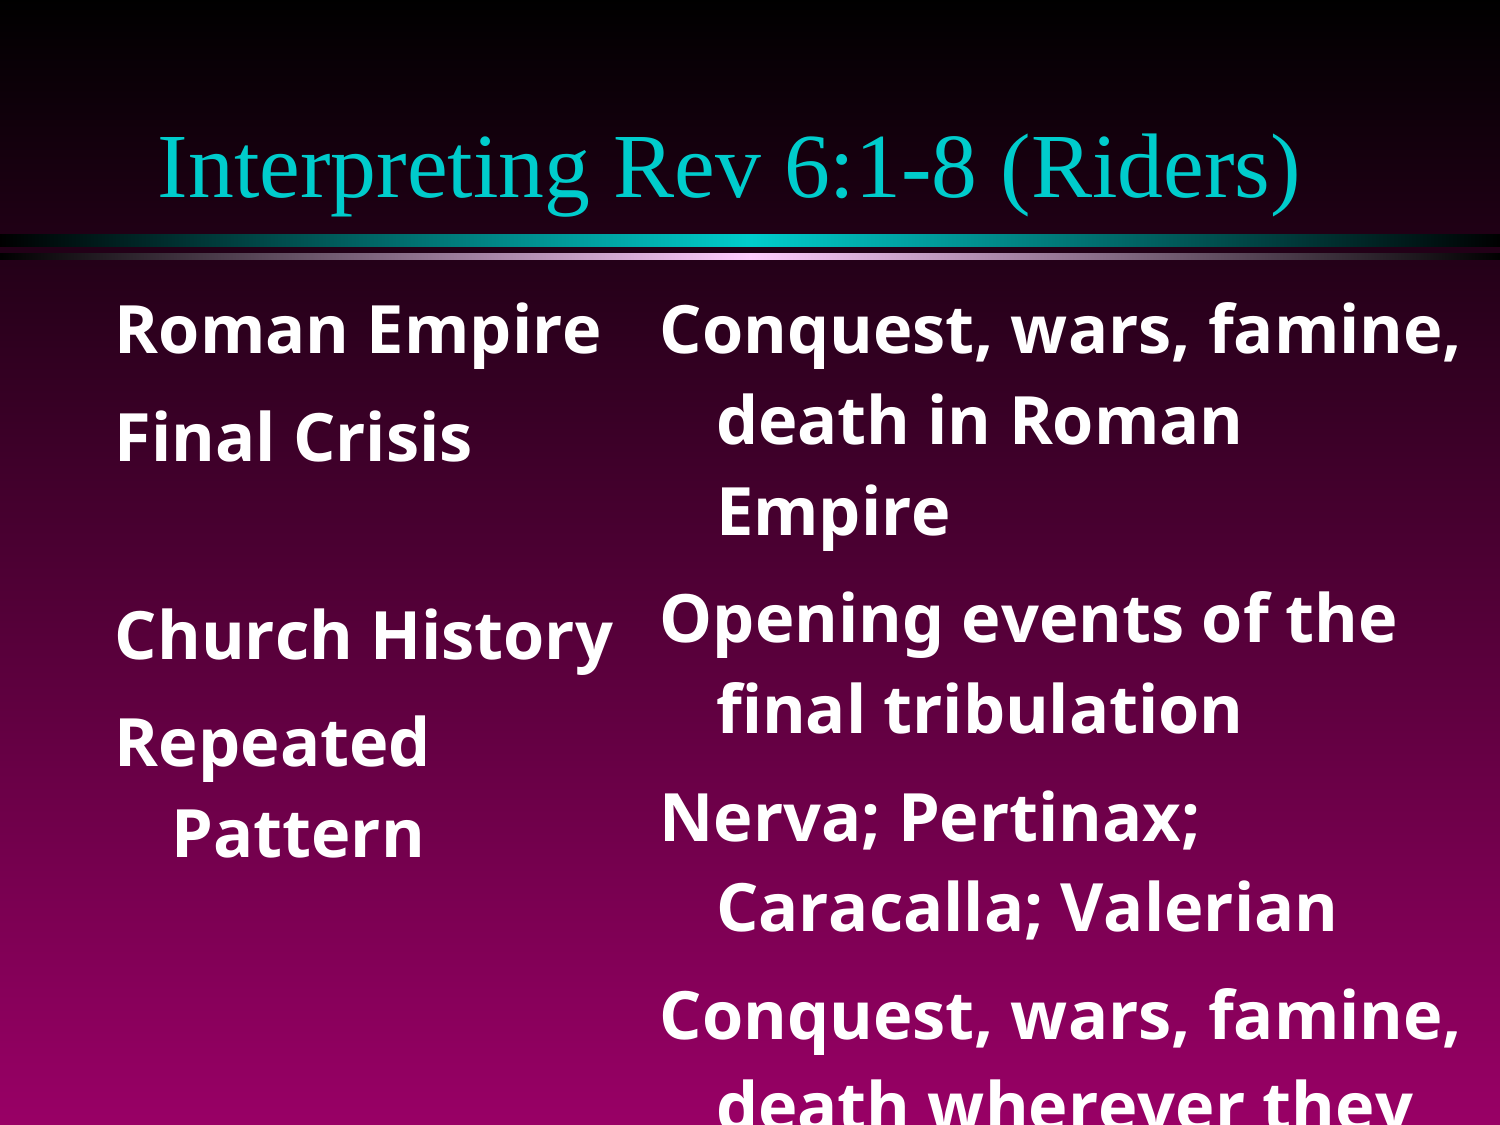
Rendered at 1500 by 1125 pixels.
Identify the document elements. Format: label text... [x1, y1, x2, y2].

list Roman Empire Final Crisis Church History Repeated Pattern [99, 275, 643, 969]
list Conquest, wars, famine, death in Roman Empire Opening events of the final tribulation Nerva; Pertinax; Caracalla; Valerian Conquest, wars, famine, death wherever they appear [644, 275, 1500, 1047]
title Interpreting Rev 6:1-8 (Riders) [39, 37, 1422, 225]
